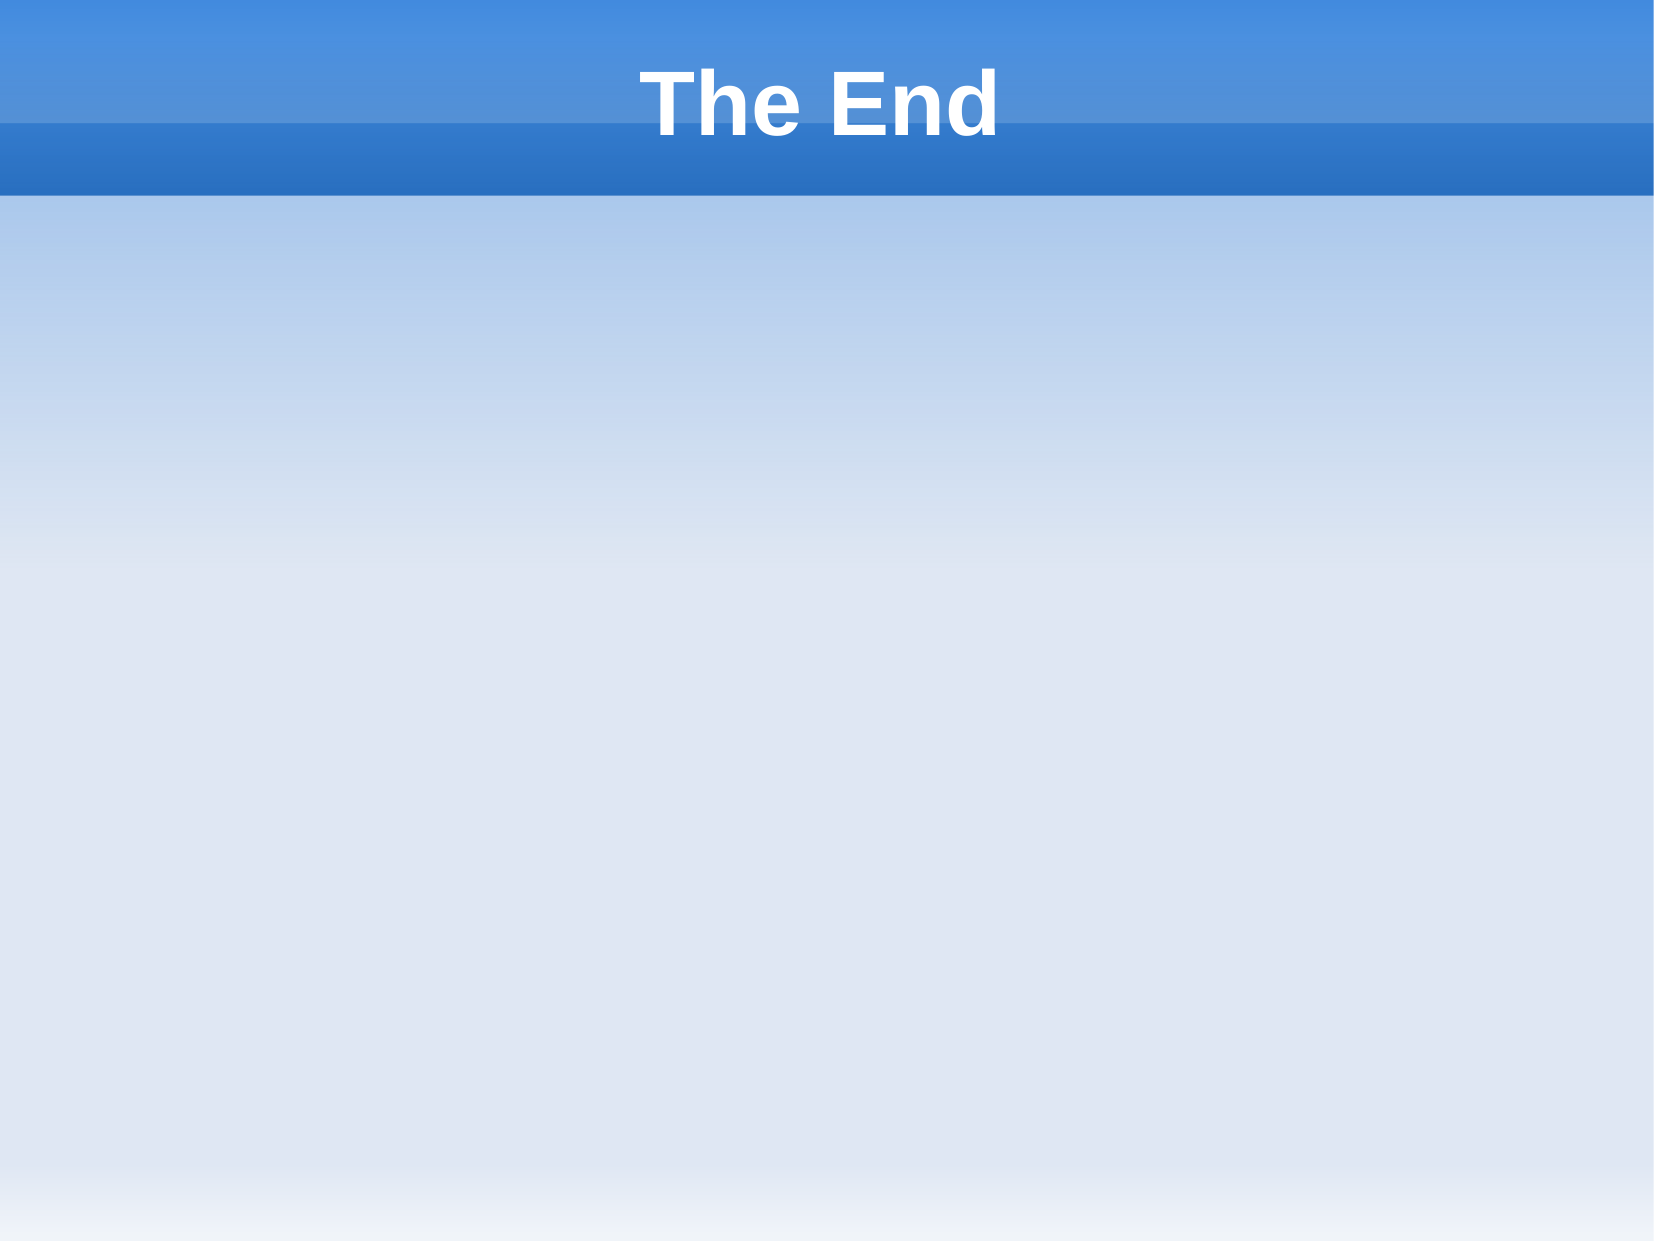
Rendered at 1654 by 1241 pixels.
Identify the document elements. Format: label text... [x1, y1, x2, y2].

title The End [76, 7, 1565, 200]
picture [0, 0, 1654, 1241]
